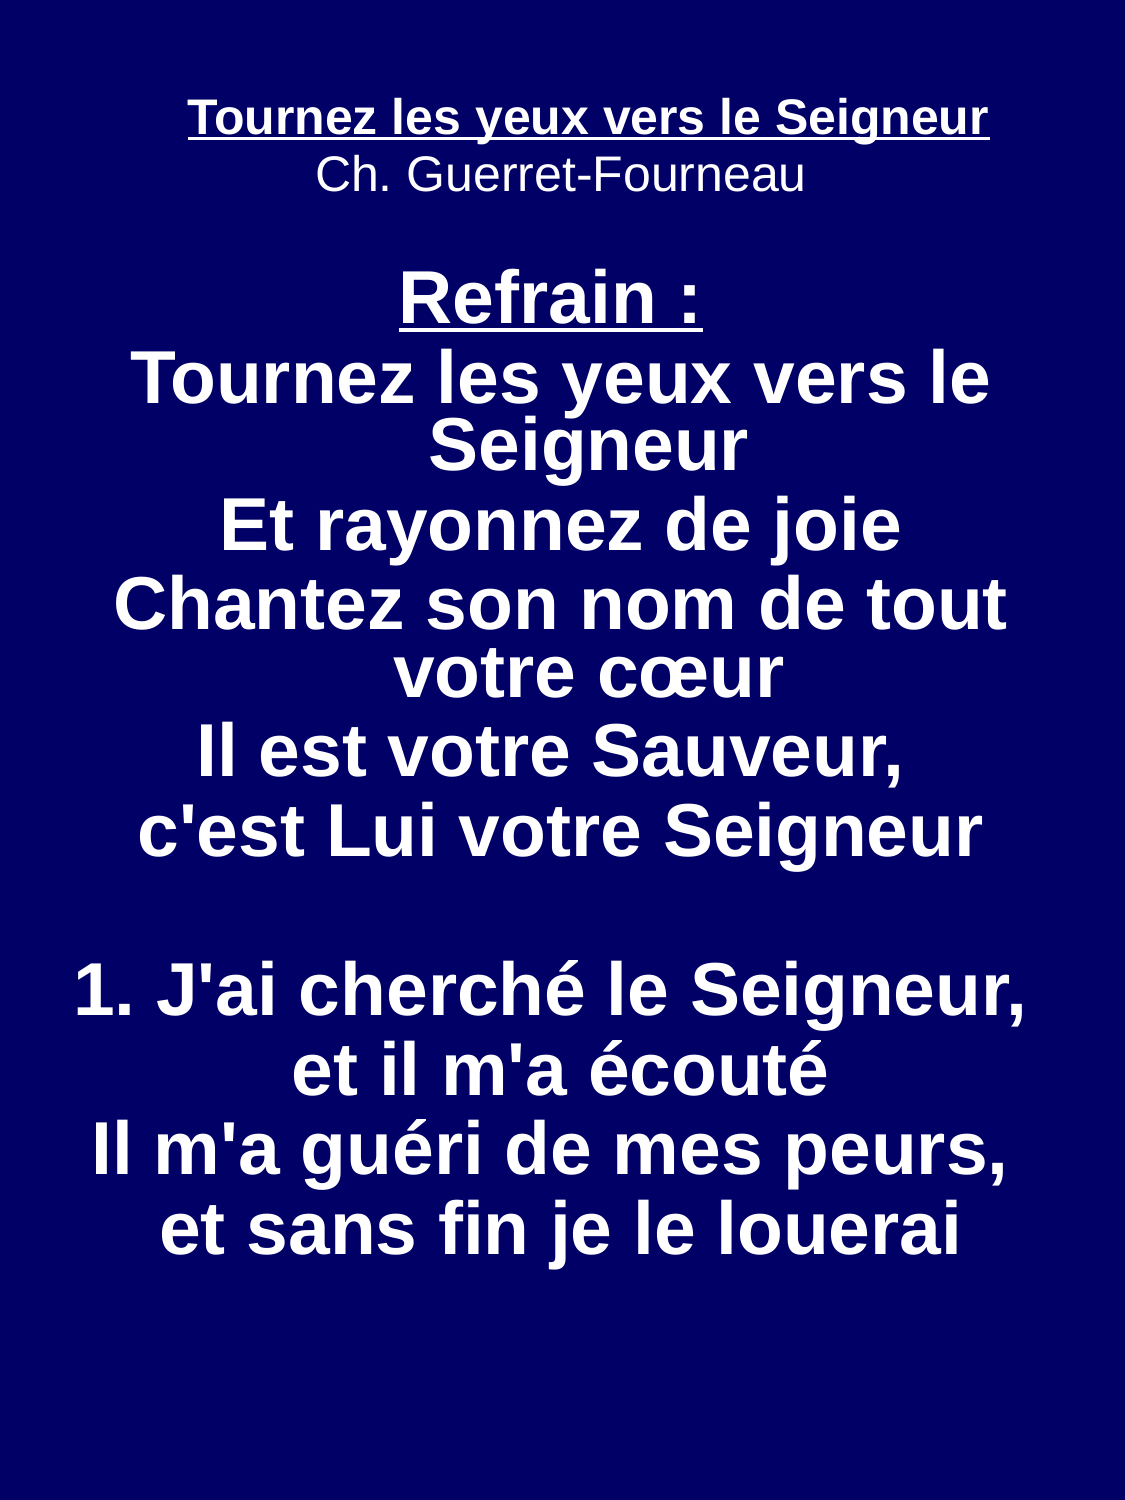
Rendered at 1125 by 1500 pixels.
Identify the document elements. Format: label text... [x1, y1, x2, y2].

text_box Tournez les yeux vers le Seigneur Ch. Guerret-Fourneau Refrain : Tournez les yeux vers le Seigneur Et rayonnez de joie Chantez son nom de tout votre cœur Il est votre Sauveur, c'est Lui votre Seigneur 1. J'ai cherché le Seigneur, et il m'a écouté Il m'a guéri de mes peurs, et sans fin je le louerai [11, 35, 1111, 1441]
